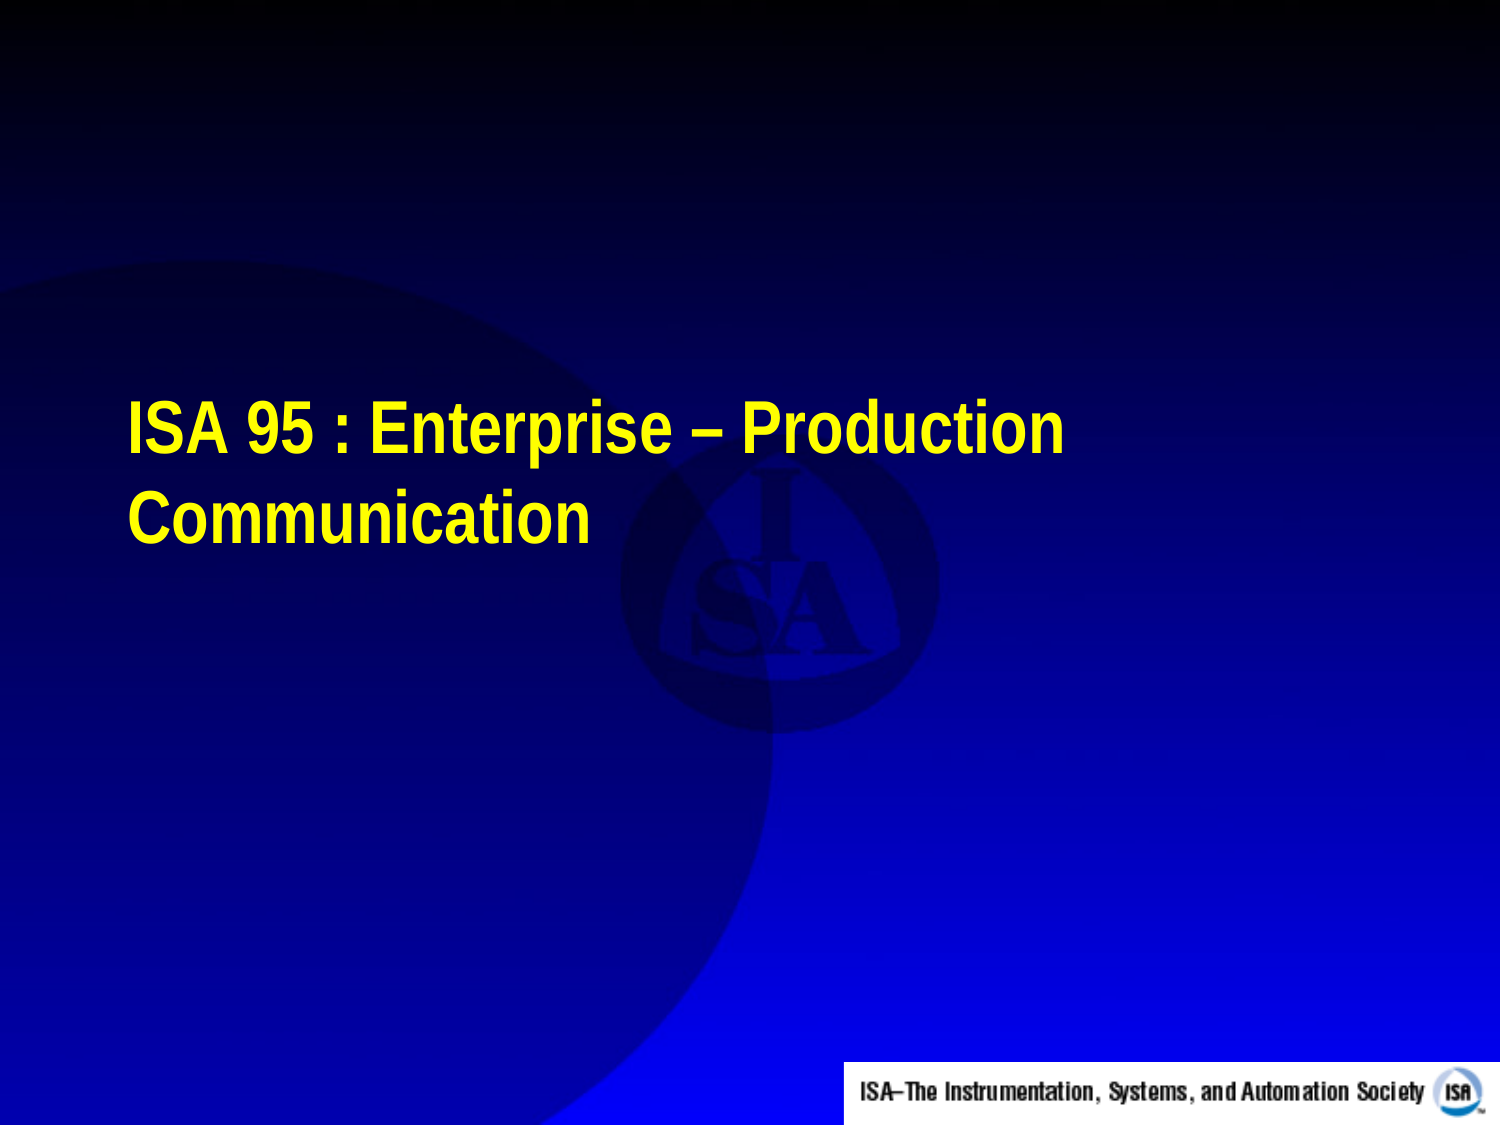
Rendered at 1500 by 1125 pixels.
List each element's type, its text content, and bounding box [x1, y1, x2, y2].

title ISA 95 : Enterprise – Production Communication [112, 371, 1388, 567]
picture [0, 0, 1500, 1125]
